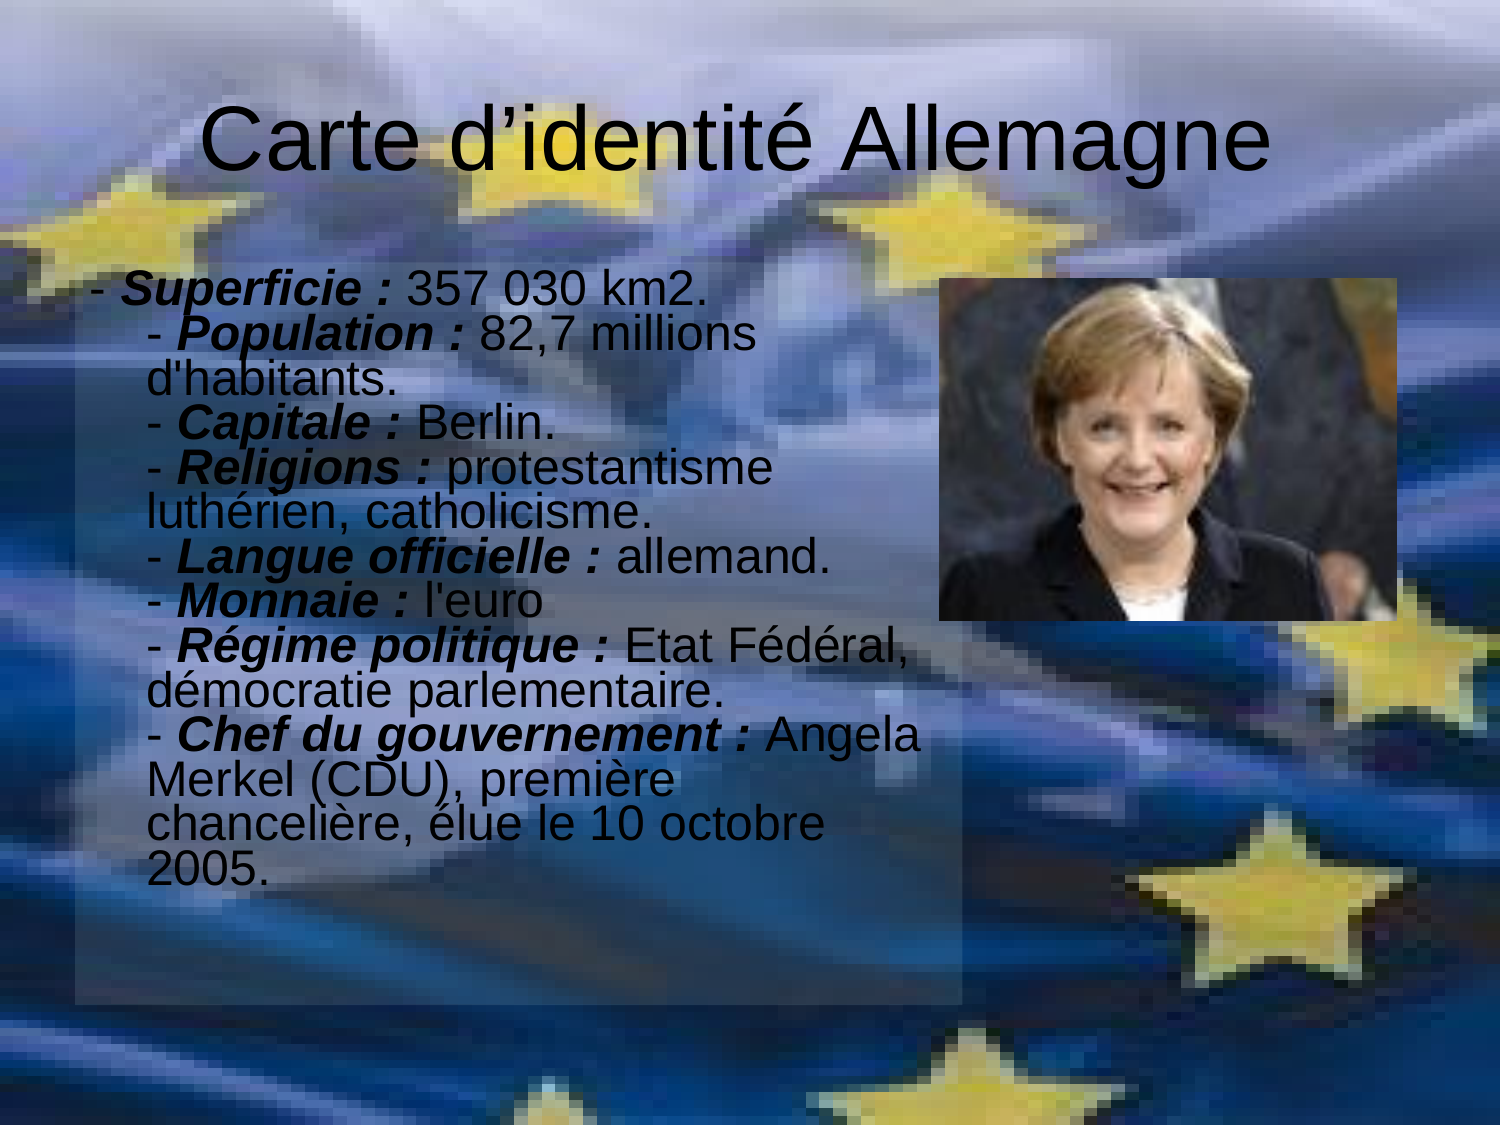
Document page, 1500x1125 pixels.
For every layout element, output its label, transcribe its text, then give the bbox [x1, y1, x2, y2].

title Carte d’identité Allemagne [75, 45, 1426, 233]
picture [0, 0, 1500, 1125]
list - Superficie : 357 030 km2. - Population : 82,7 millions d'habitants. - Capitale : Berlin. - Religions : protestantisme luthérien, catholicisme. - Langue officielle : allemand. - Monnaie : l'euro - Régime politique : Etat Fédéral, démocratie parlementaire. - Chef du gouvernement : Angela Merkel (CDU), première chancelière, élue le 10 octobre 2005. [75, 262, 963, 1006]
